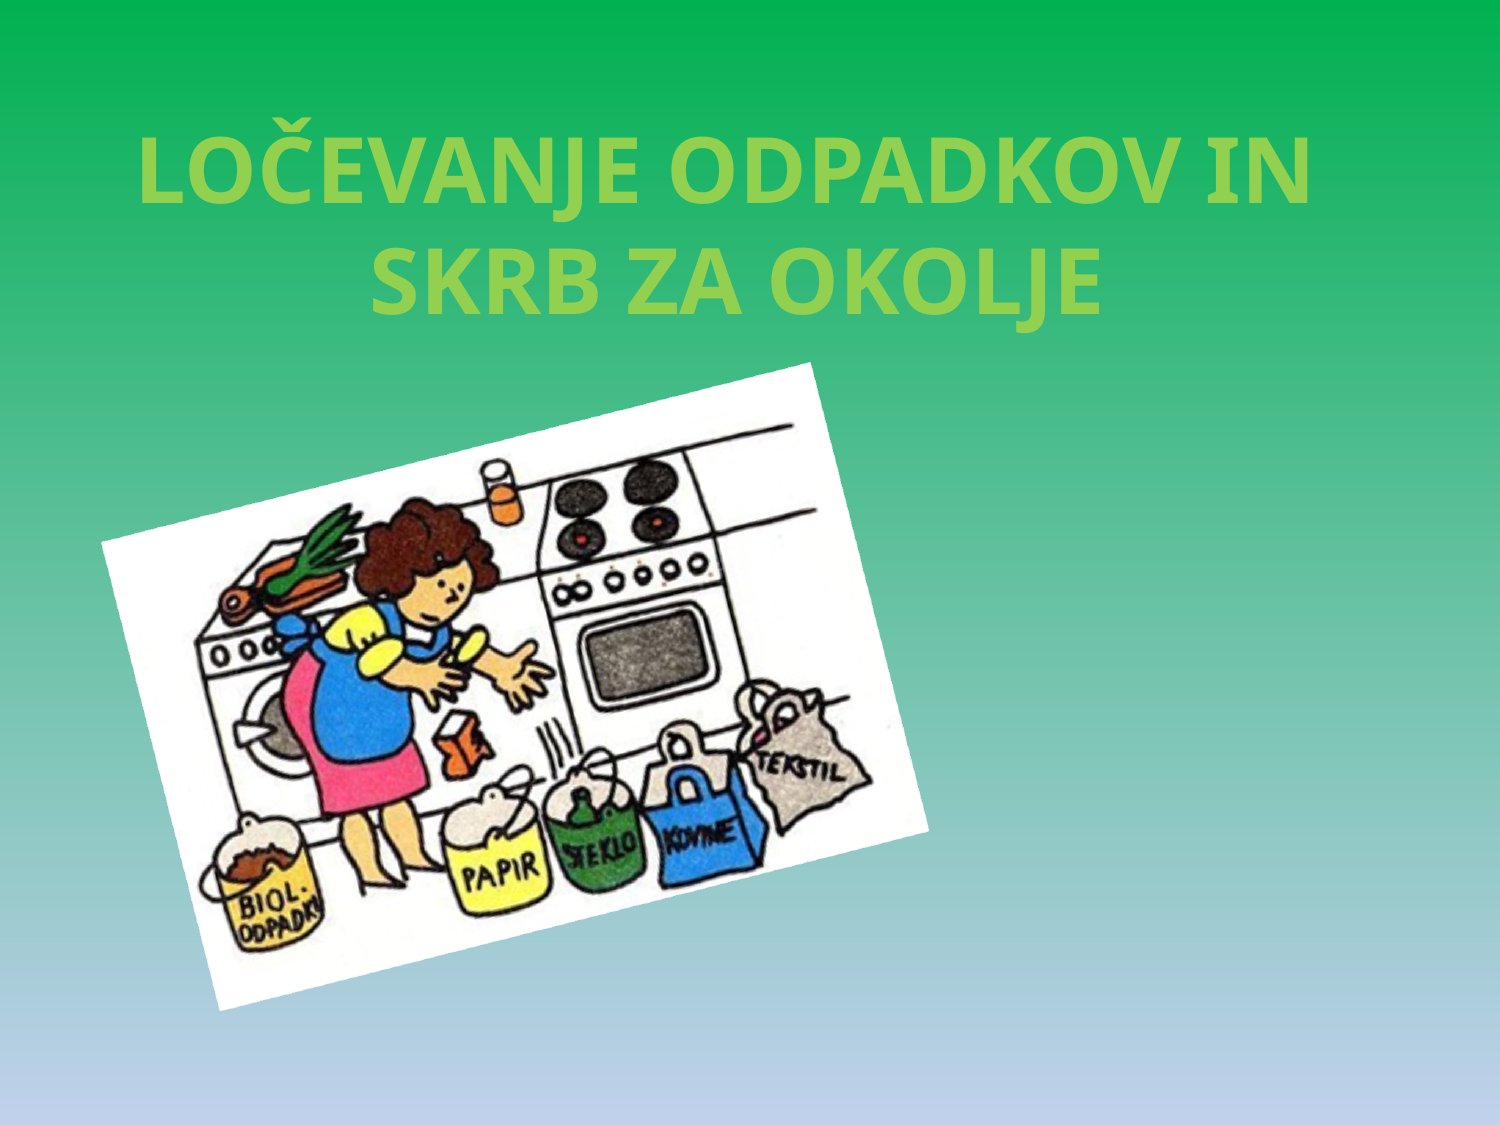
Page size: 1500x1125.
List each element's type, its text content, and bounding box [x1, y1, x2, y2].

picture [100, 361, 929, 1011]
title LOČEVANJE ODPADKOV IN SKRB ZA OKOLJE [100, 101, 1376, 343]
